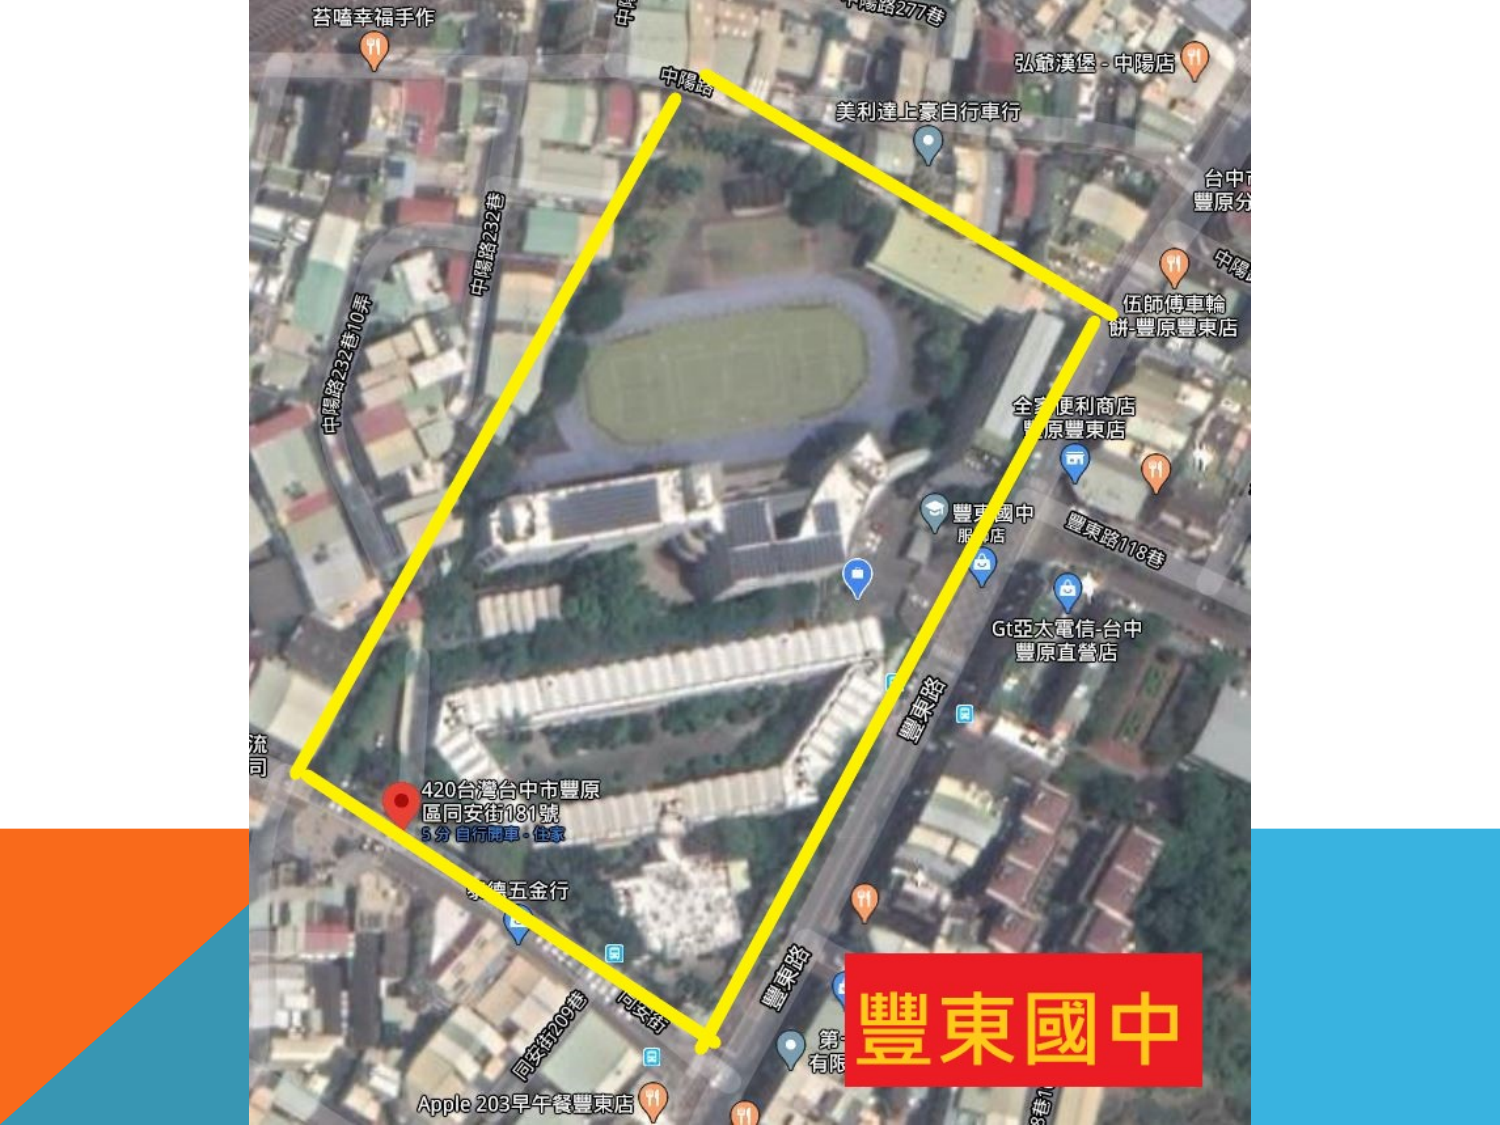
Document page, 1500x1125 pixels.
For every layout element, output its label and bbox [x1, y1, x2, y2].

picture [249, 0, 1251, 1125]
